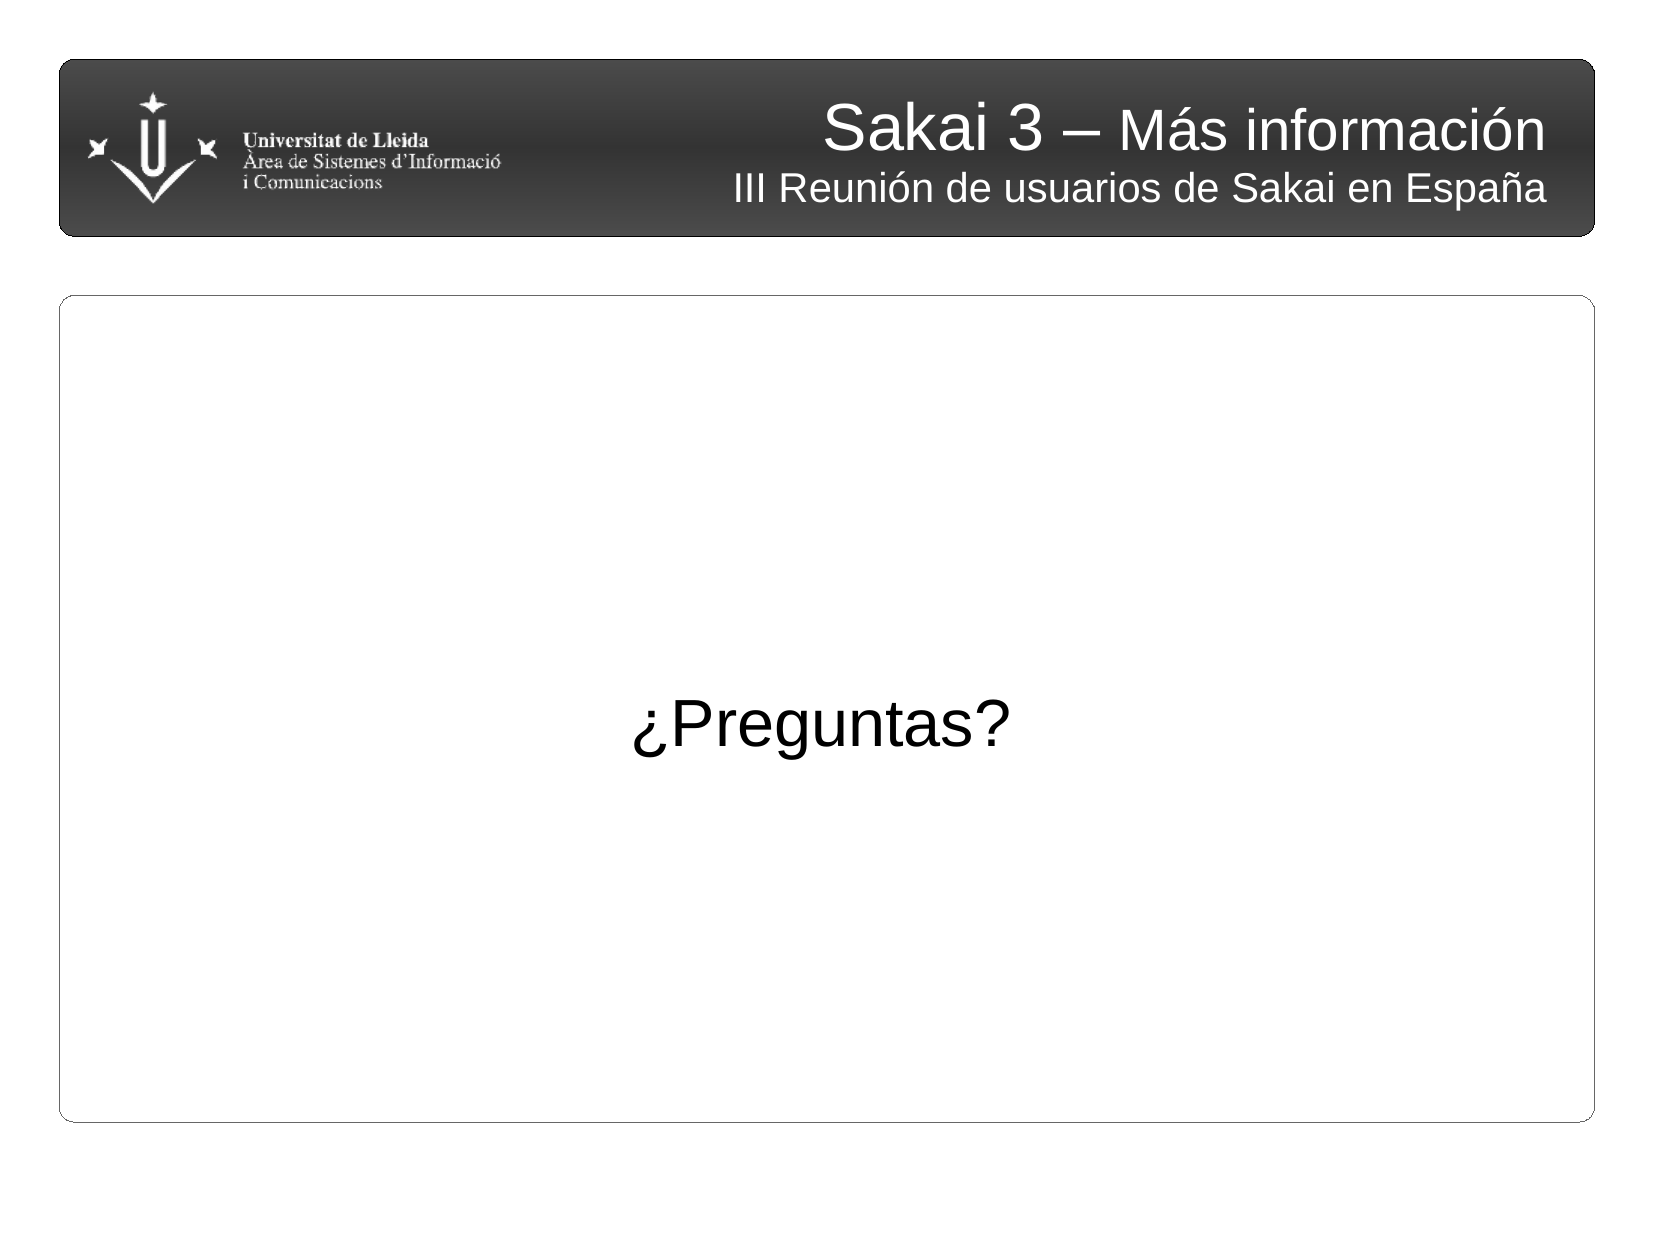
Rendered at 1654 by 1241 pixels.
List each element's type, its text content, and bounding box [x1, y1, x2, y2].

picture [64, 75, 530, 225]
subtitle ¿Preguntas? [76, 324, 1565, 1123]
title Sakai 3 – Más información III Reunión de usuarios de Sakai en España [501, 84, 1548, 218]
